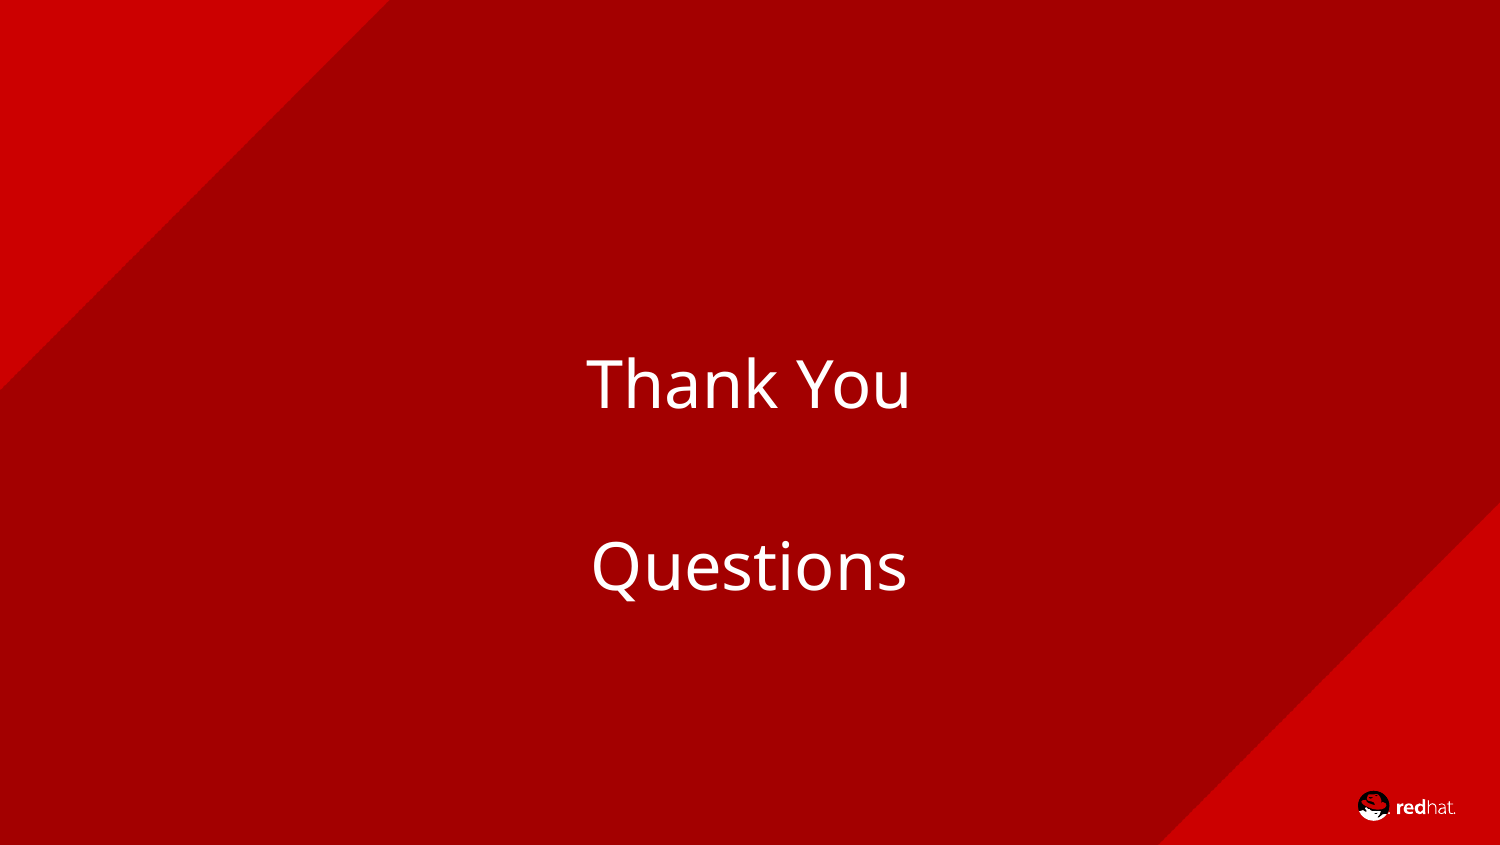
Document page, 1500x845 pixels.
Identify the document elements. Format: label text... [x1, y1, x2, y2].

picture [0, 0, 1500, 845]
title Thank You Questions [112, 337, 1388, 479]
